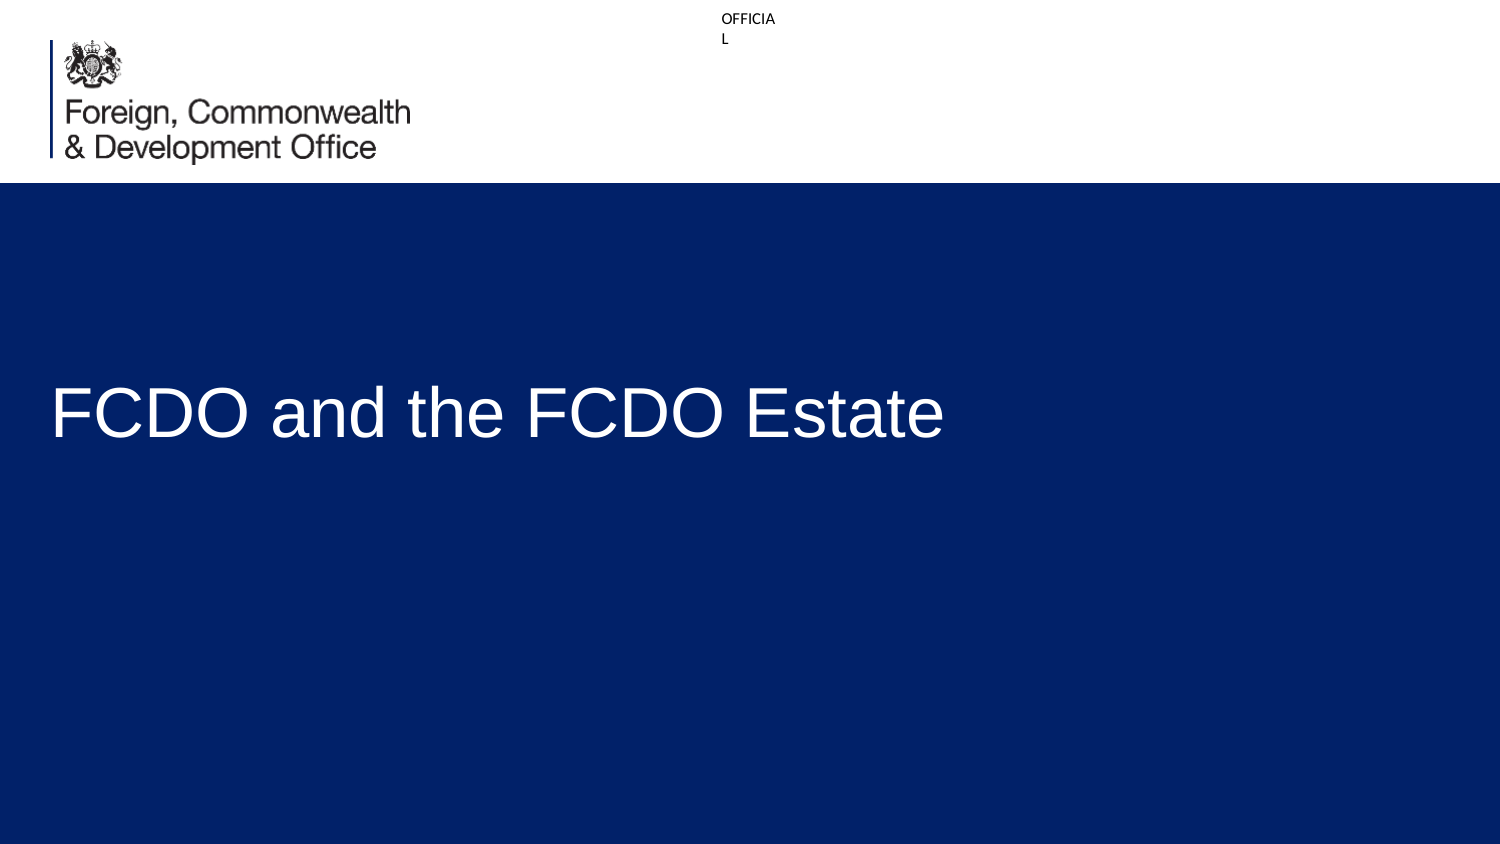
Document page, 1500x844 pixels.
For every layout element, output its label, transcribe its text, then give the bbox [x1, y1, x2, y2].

title FCDO and the FCDO Estate [50, 209, 1424, 537]
